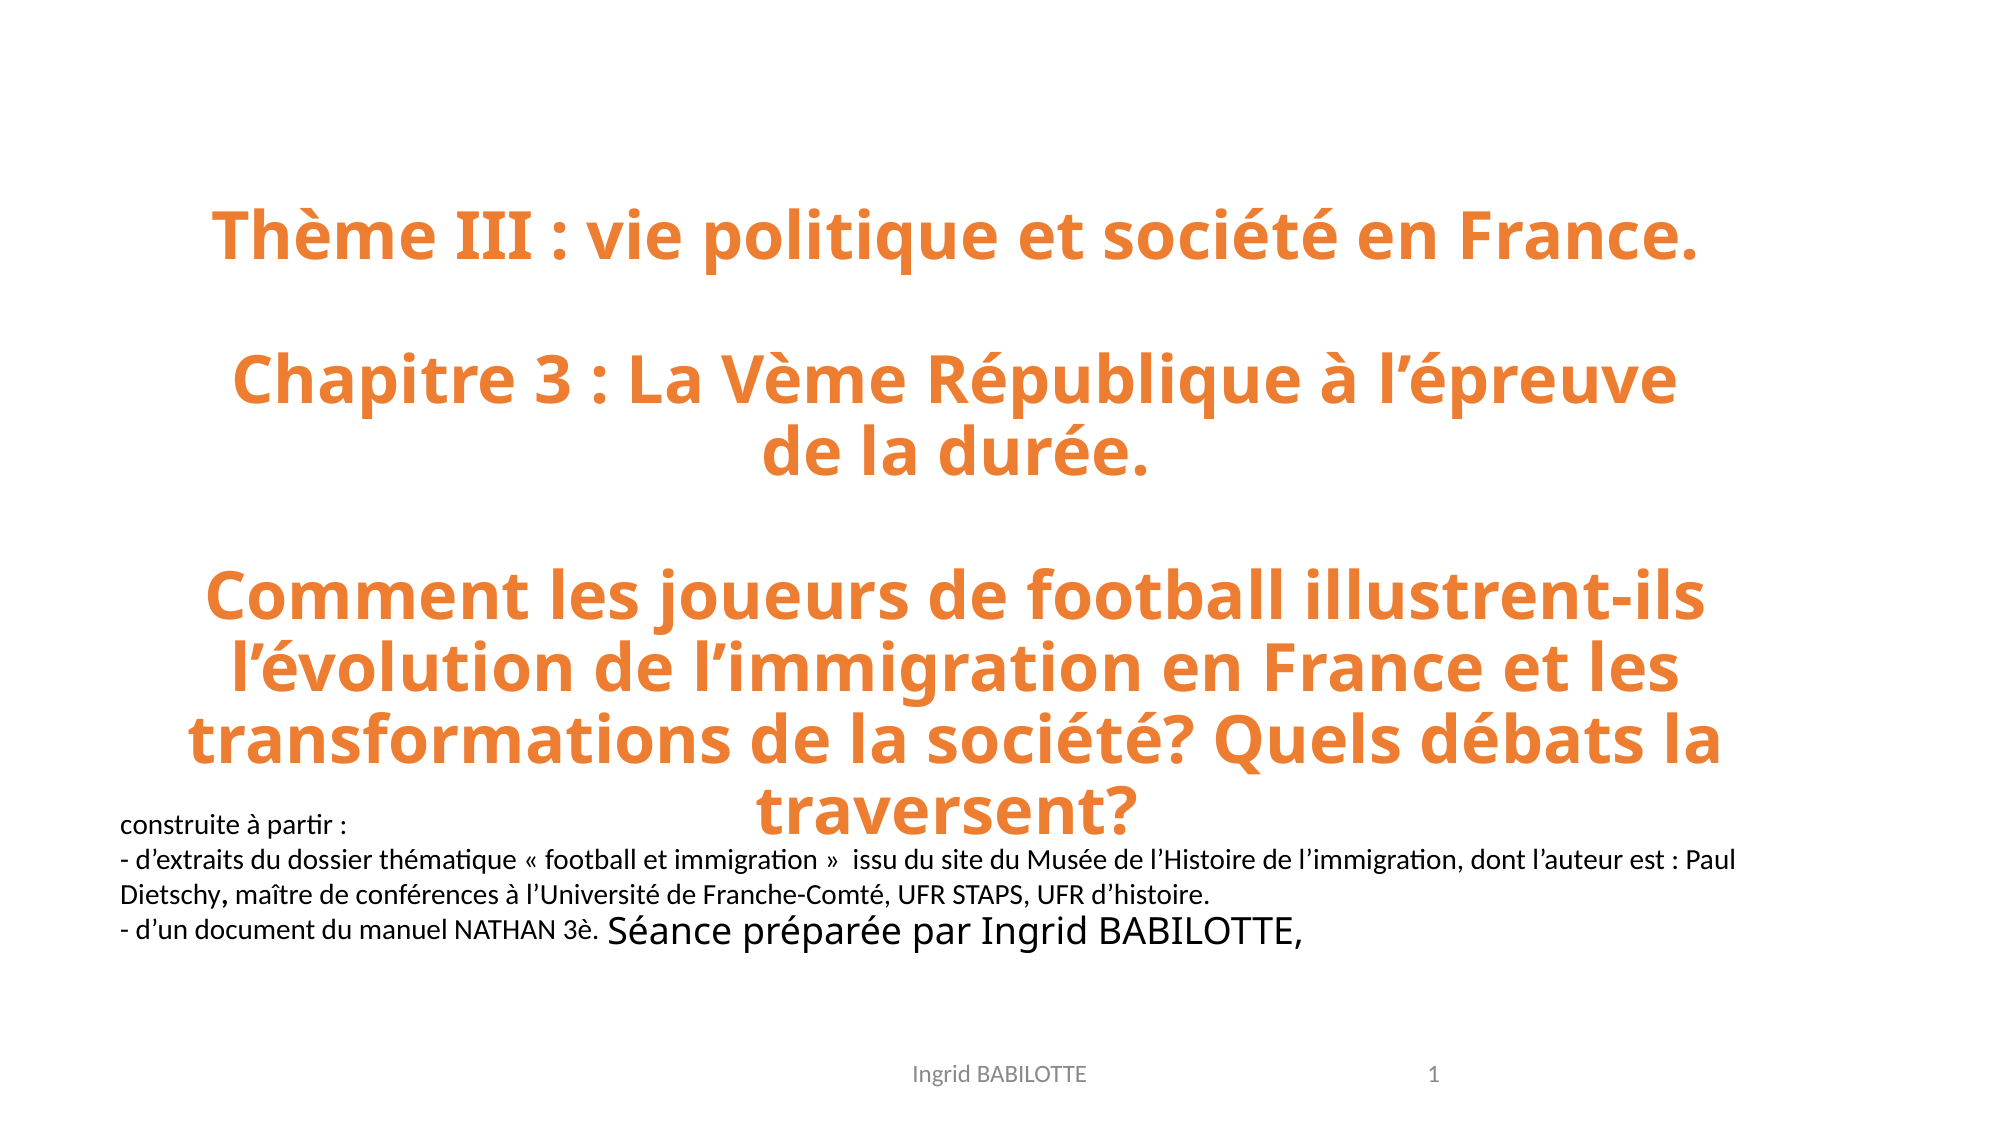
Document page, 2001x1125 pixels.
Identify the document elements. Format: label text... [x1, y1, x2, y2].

text_box Ingrid BABILOTTE [662, 1042, 1338, 1103]
text_box 1 [1412, 1042, 1863, 1103]
title Thème III : vie politique et société en France. Chapitre 3 : La Vème République à l’épreuve de la durée. Comment les joueurs de football illustrent-ils l’évolution de l’immigration en France et les transformations de la société? Quels débats la traversent? Séance préparée par Ingrid BABILOTTE, [169, 84, 1743, 780]
text_box construite à partir : - d’extraits du dossier thématique « football et immigration » issu du site du Musée de l’Histoire de l’immigration, dont l’auteur est : Paul Dietschy, maître de conférences à l’Université de Franche-Comté, UFR STAPS, UFR d’histoire. - d’un document du manuel NATHAN 3è. [105, 798, 1895, 953]
